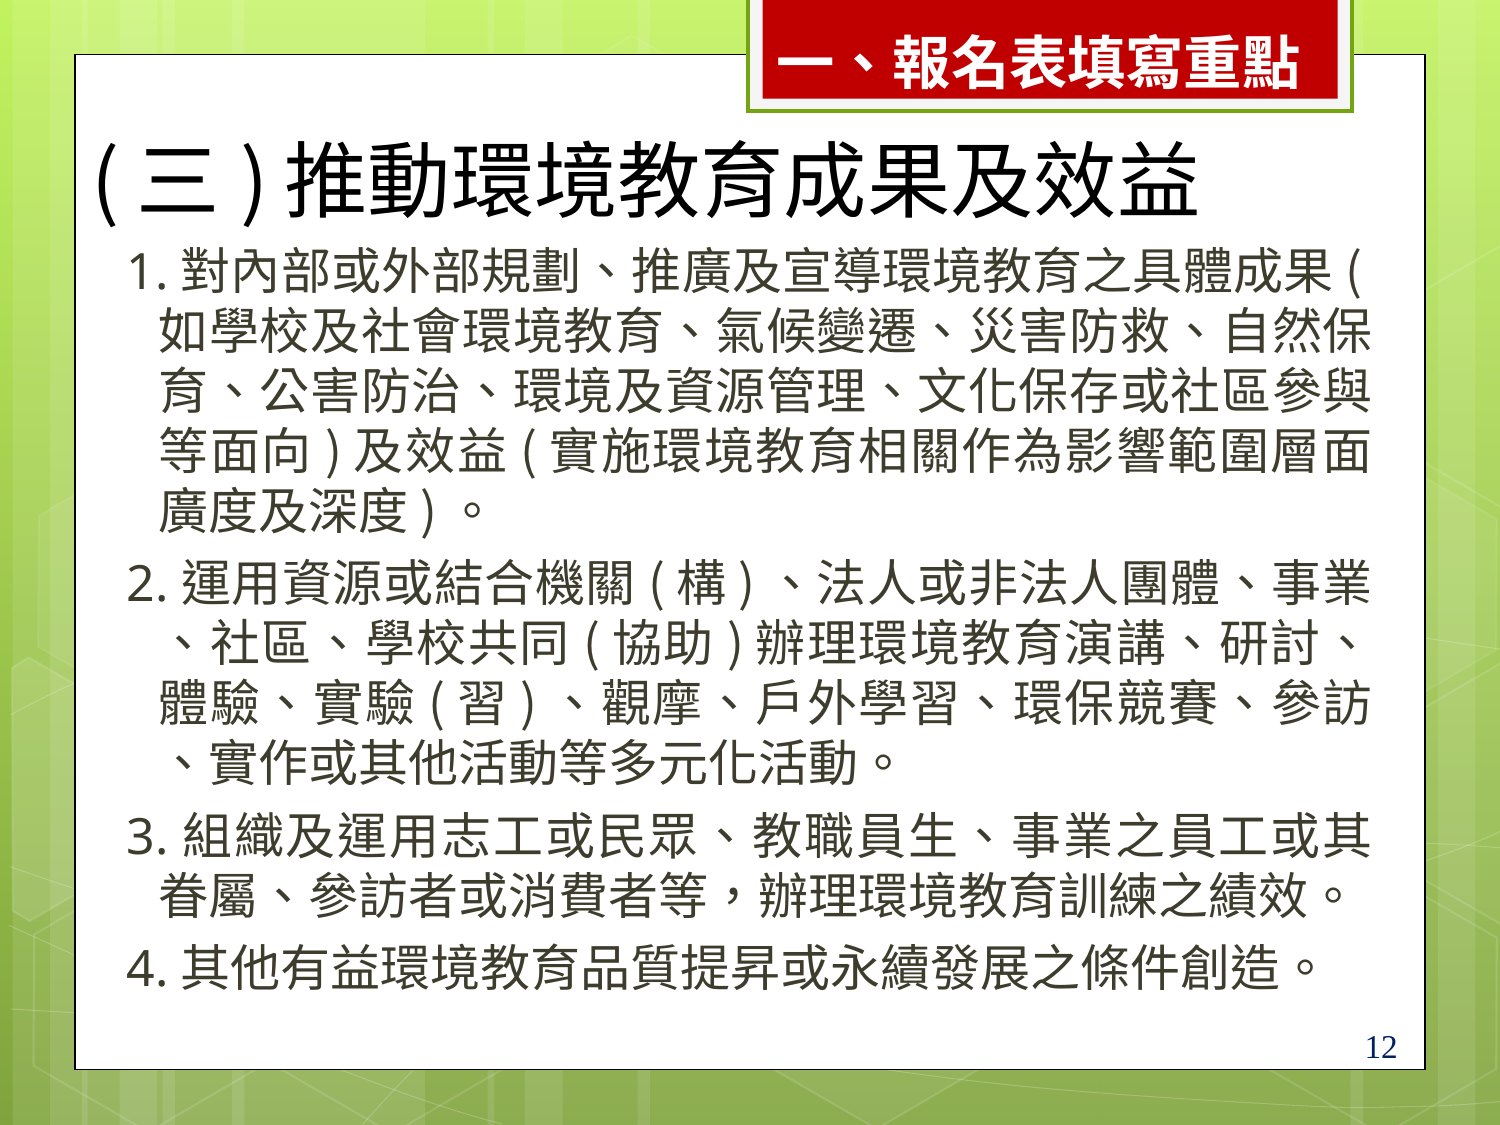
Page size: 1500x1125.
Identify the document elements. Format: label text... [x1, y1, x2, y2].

text_box <編號> [838, 1003, 1413, 1087]
list 1.對內部或外部規劃、推廣及宣導環境教育之具體成果(如學校及社會環境教育、氣候變遷、災害防救、自然保育、公害防治、環境及資源管理、文化保存或社區參與等面向)及效益(實施環境教育相關作為影響範圍層面廣度及深度)。 2.運用資源或結合機關(構)、法人或非法人團體、事業、社區、學校共同(協助)辦理環境教育演講、研討、體驗、實驗(習)、觀摩、戶外學習、環保競賽、參訪、實作或其他活動等多元化活動。 3.組織及運用志工或民眾、教職員生、事業之員工或其眷屬、參訪者或消費者等，辦理環境教育訓練之績效。 4.其他有益環境教育品質提昇或永續發展之條件創造。 [100, 231, 1388, 1071]
text_box 一、報名表填寫重點 [749, 0, 1316, 104]
title (三)推動環境教育成果及效益 [76, 113, 1230, 244]
